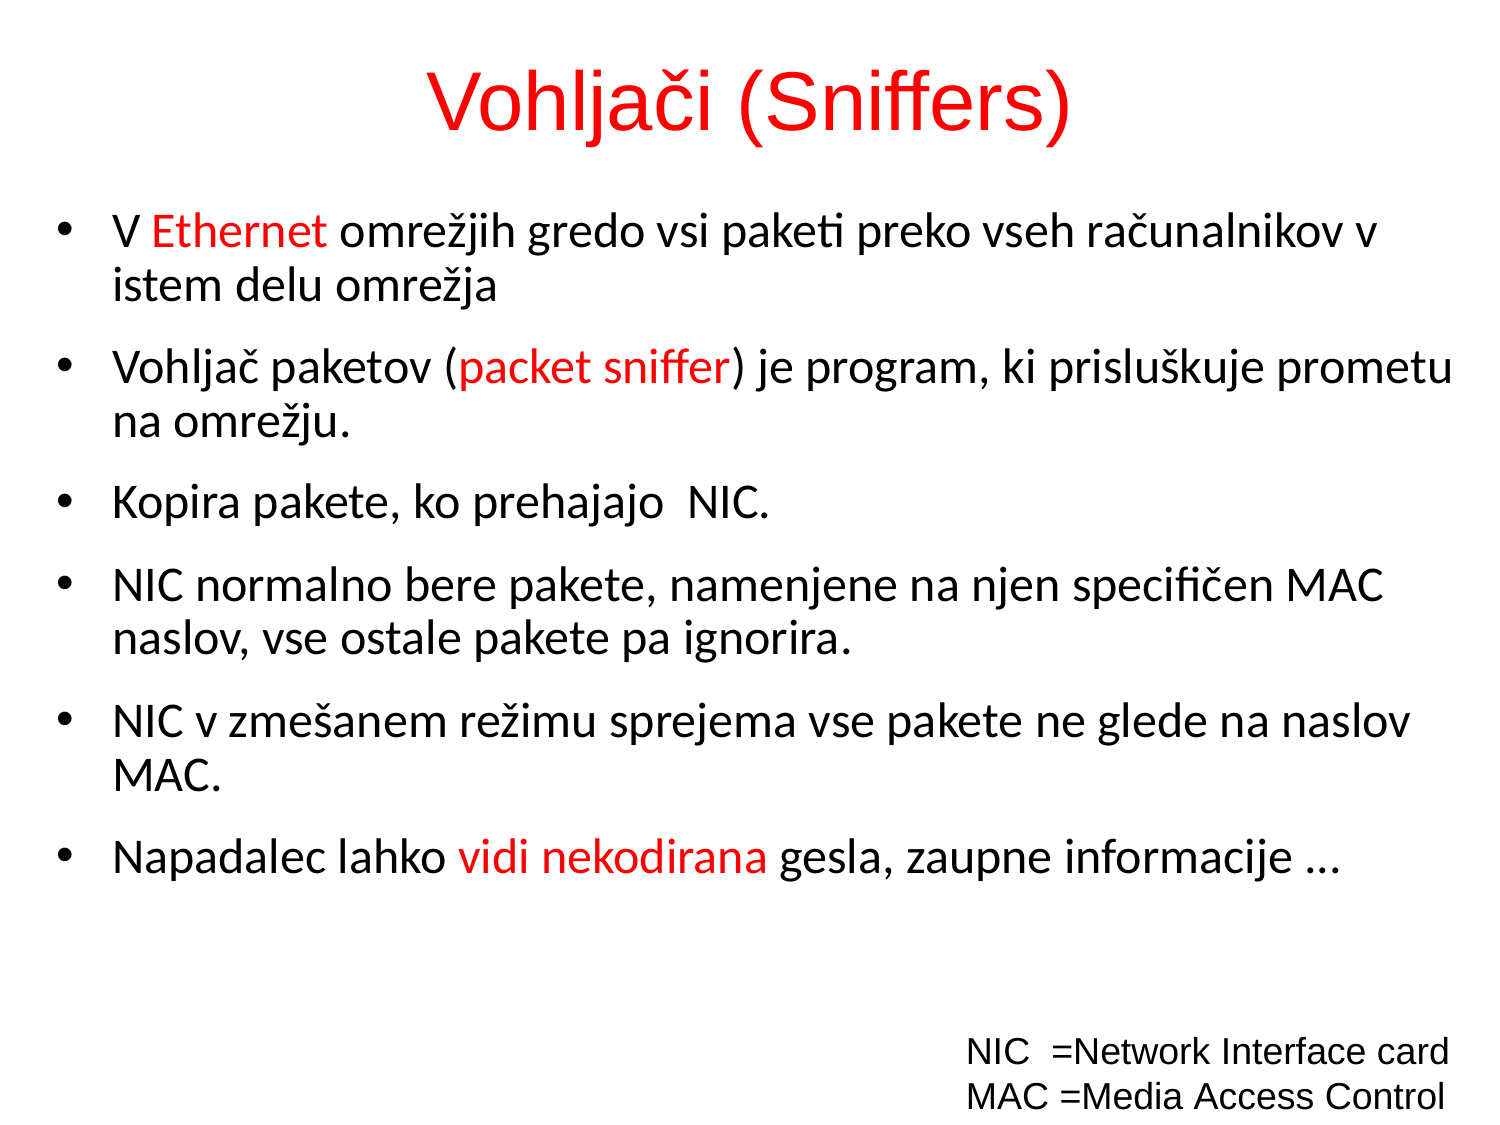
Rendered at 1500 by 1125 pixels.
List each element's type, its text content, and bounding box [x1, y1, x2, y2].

title Vohljači (Sniffers) [75, 39, 1426, 156]
list V Ethernet omrežjih gredo vsi paketi preko vseh računalnikov v istem delu omrežja Vohljač paketov (packet sniffer) je program, ki prisluškuje prometu na omrežju. Kopira pakete, ko prehajajo NIC. NIC normalno bere pakete, namenjene na njen specifičen MAC naslov, vse ostale pakete pa ignorira. NIC v zmešanem režimu sprejema vse pakete ne glede na naslov MAC. Napadalec lahko vidi nekodirana gesla, zaupne informacije ... [41, 196, 1500, 939]
text_box NIC =Network Interface card MAC =Media Access Control [951, 1019, 1466, 1125]
